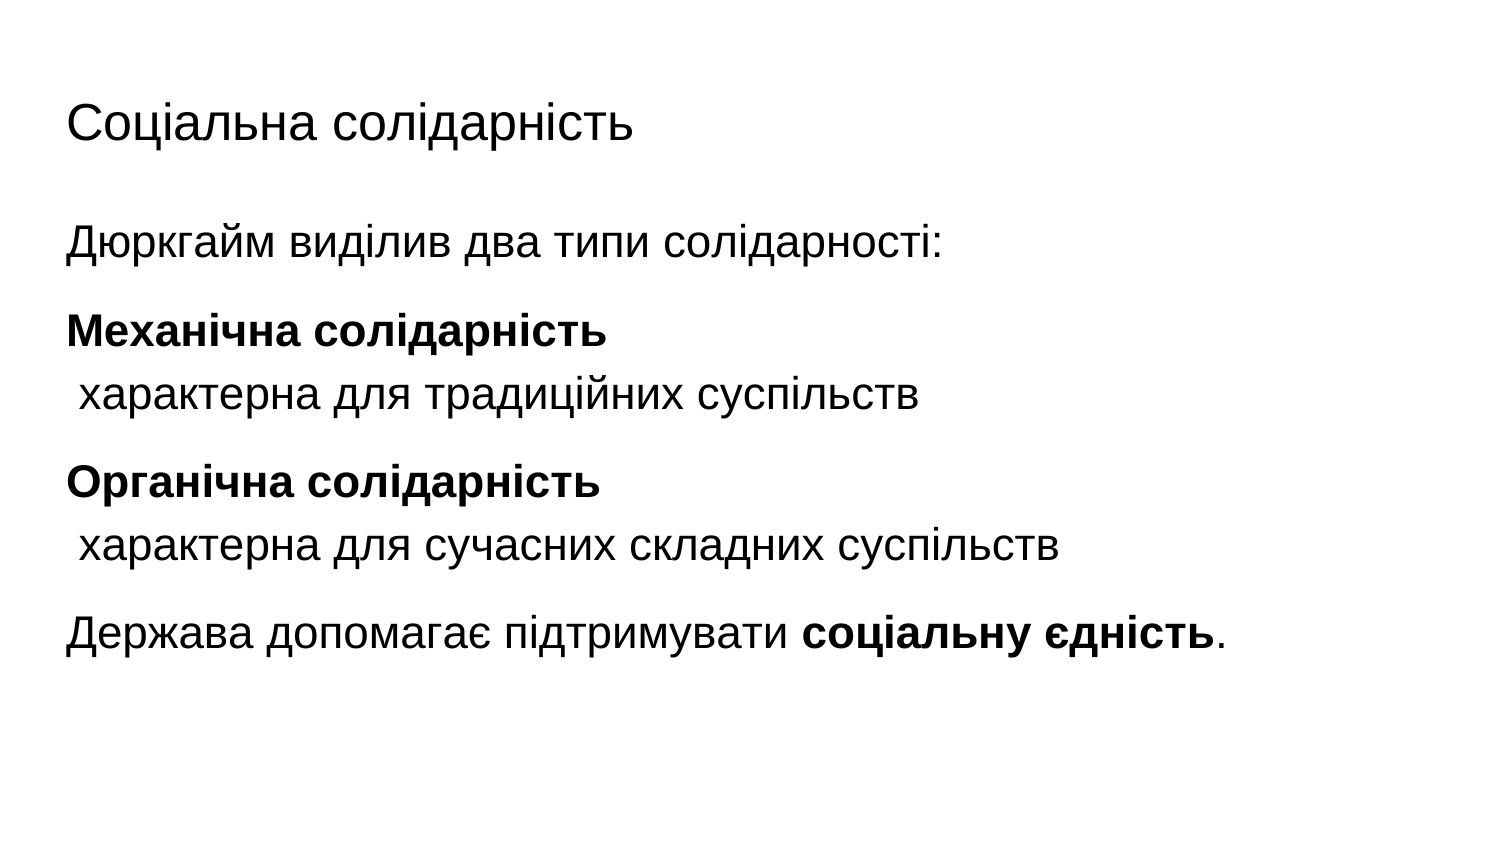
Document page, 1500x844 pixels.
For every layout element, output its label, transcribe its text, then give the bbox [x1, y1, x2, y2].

list Дюркгайм виділив два типи солідарності: Механічна солідарність характерна для традиційних суспільств Органічна солідарність характерна для сучасних складних суспільств Держава допомагає підтримувати соціальну єдність. [51, 189, 1449, 750]
title Соціальна солідарність [51, 72, 1449, 167]
